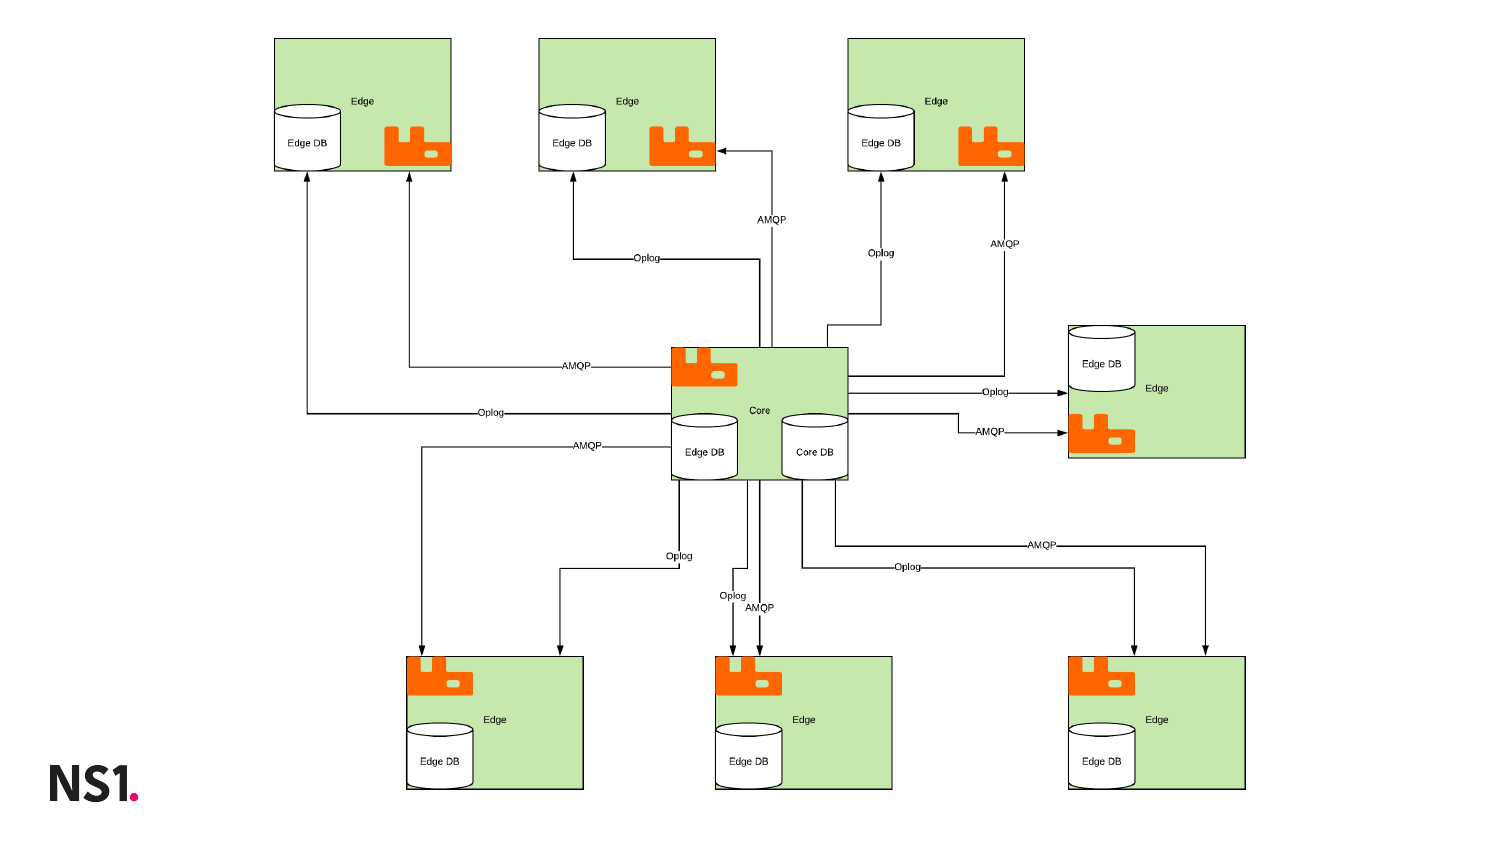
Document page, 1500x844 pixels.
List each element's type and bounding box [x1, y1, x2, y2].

picture [252, 16, 1267, 811]
picture [46, 761, 140, 805]
